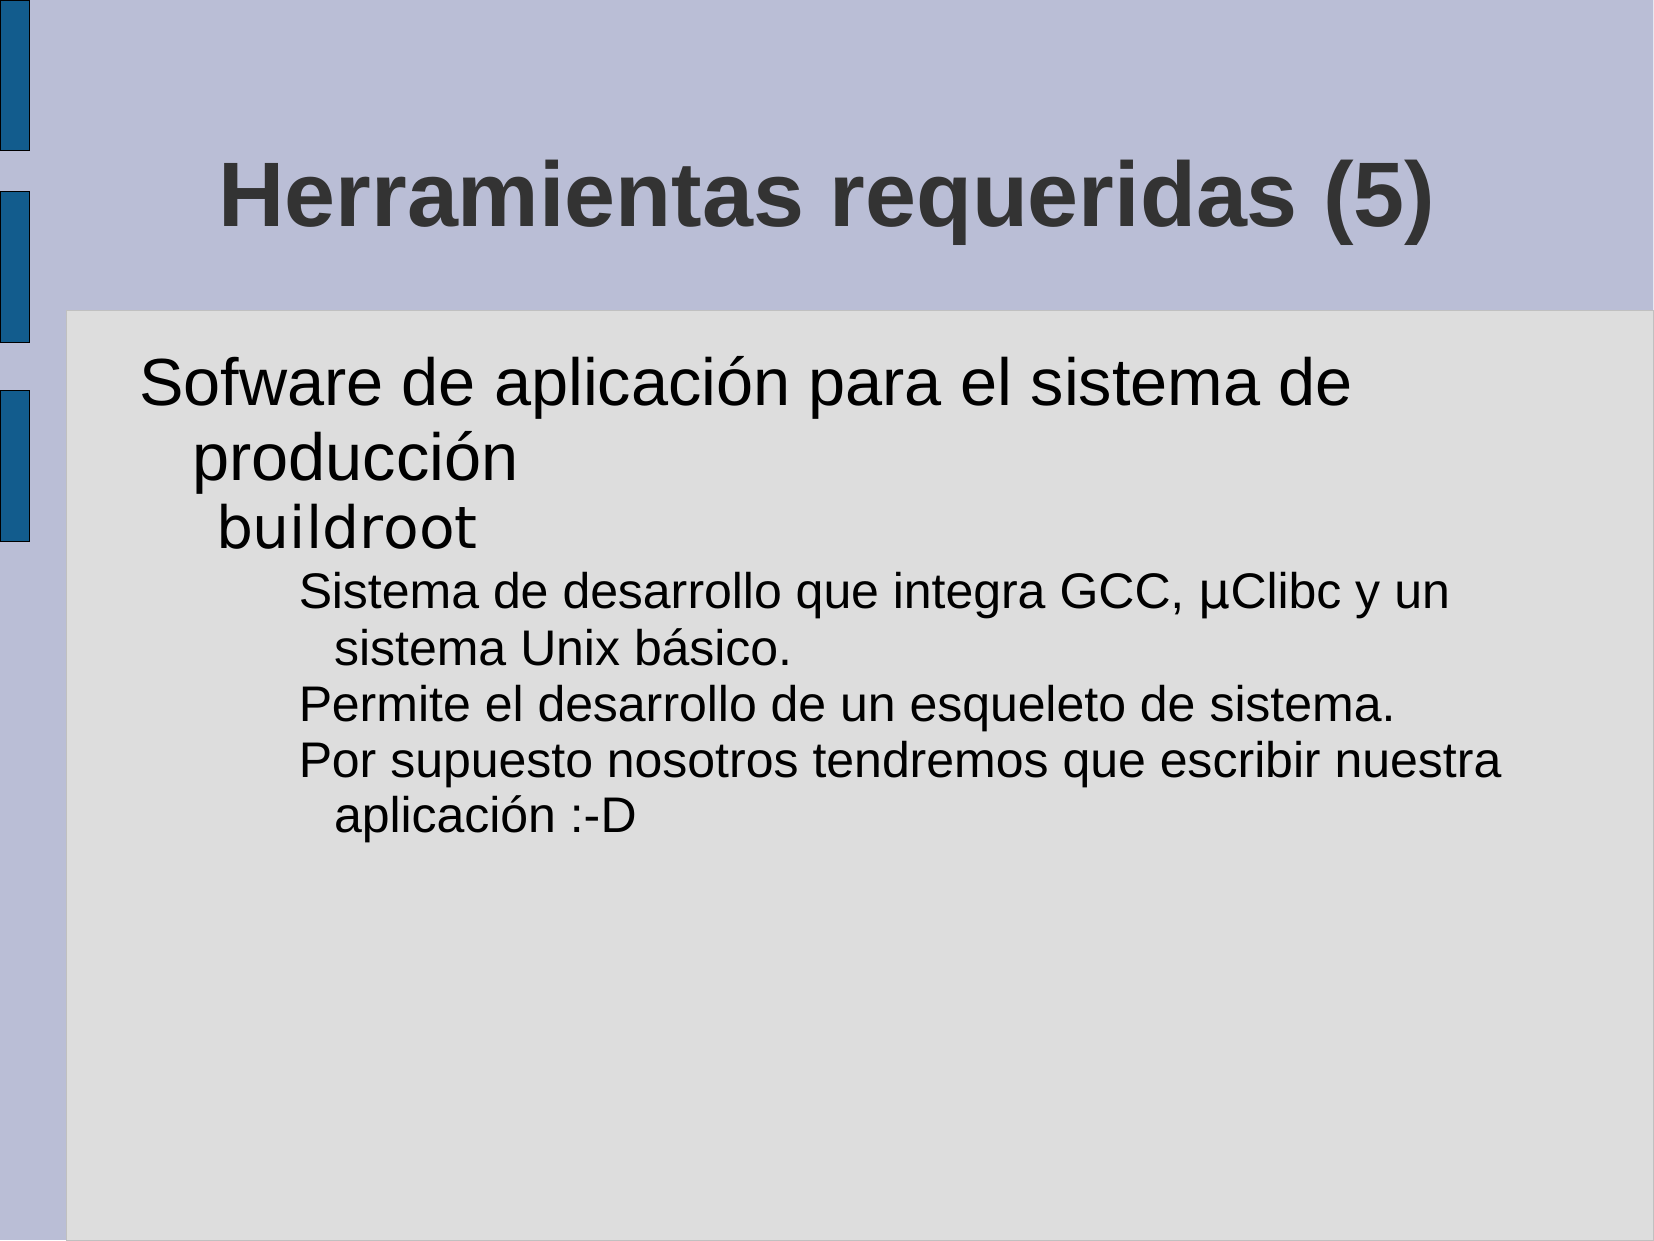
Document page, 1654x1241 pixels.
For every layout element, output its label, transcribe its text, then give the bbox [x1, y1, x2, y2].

list Sofware de aplicación para el sistema de producción buildroot Sistema de desarrollo que integra GCC, µClibc y un sistema Unix básico. Permite el desarrollo de un esqueleto de sistema. Por supuesto nosotros tendremos que escribir nuestra aplicación :-D [121, 344, 1534, 1127]
title Herramientas requeridas (5) [121, 91, 1534, 299]
